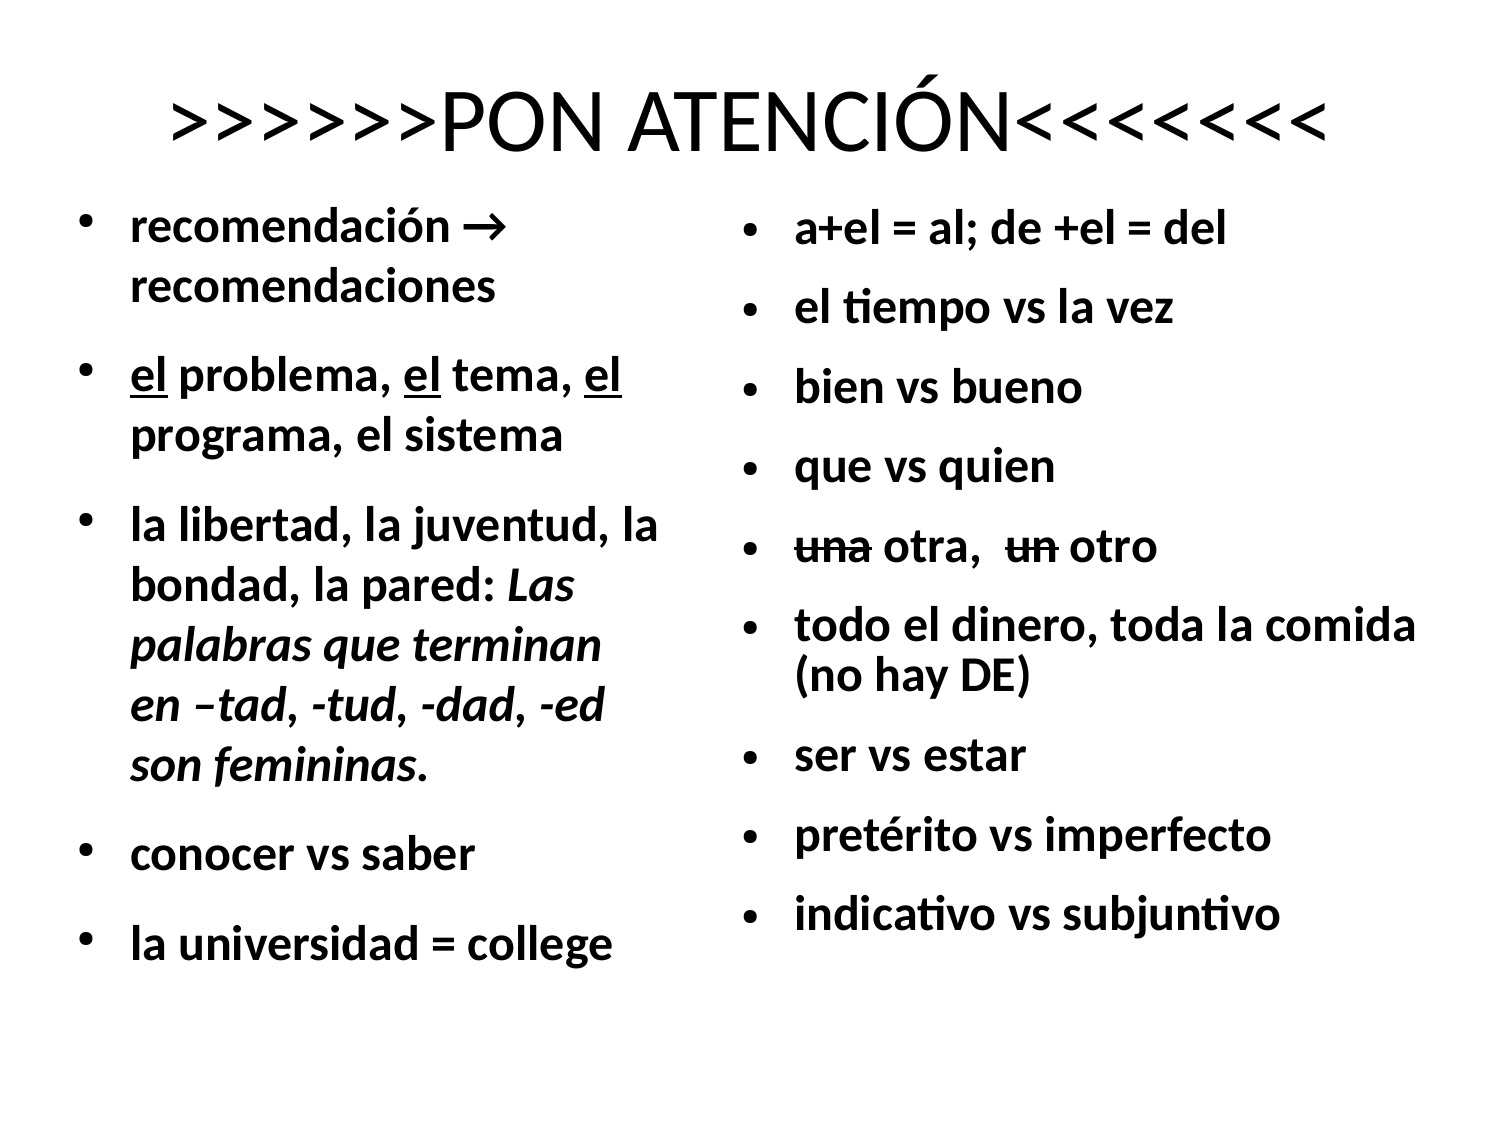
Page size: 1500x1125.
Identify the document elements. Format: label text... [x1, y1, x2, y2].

list a+el = al; de +el = del el tiempo vs la vez bien vs bueno que vs quien una otra, un otro todo el dinero, toda la comida (no hay DE) ser vs estar pretérito vs imperfecto indicativo vs subjuntivo [649, 206, 1447, 1054]
title >>>>>>PON ATENCIÓN<<<<<<< [75, 45, 1425, 206]
list recomendación → recomendaciones el problema, el tema, el programa, el sistema la libertad, la juventud, la bondad, la pared: Las palabras que terminan en –tad, -tud, -dad, -ed son femininas. conocer vs saber la universidad = college [0, 177, 680, 1125]
